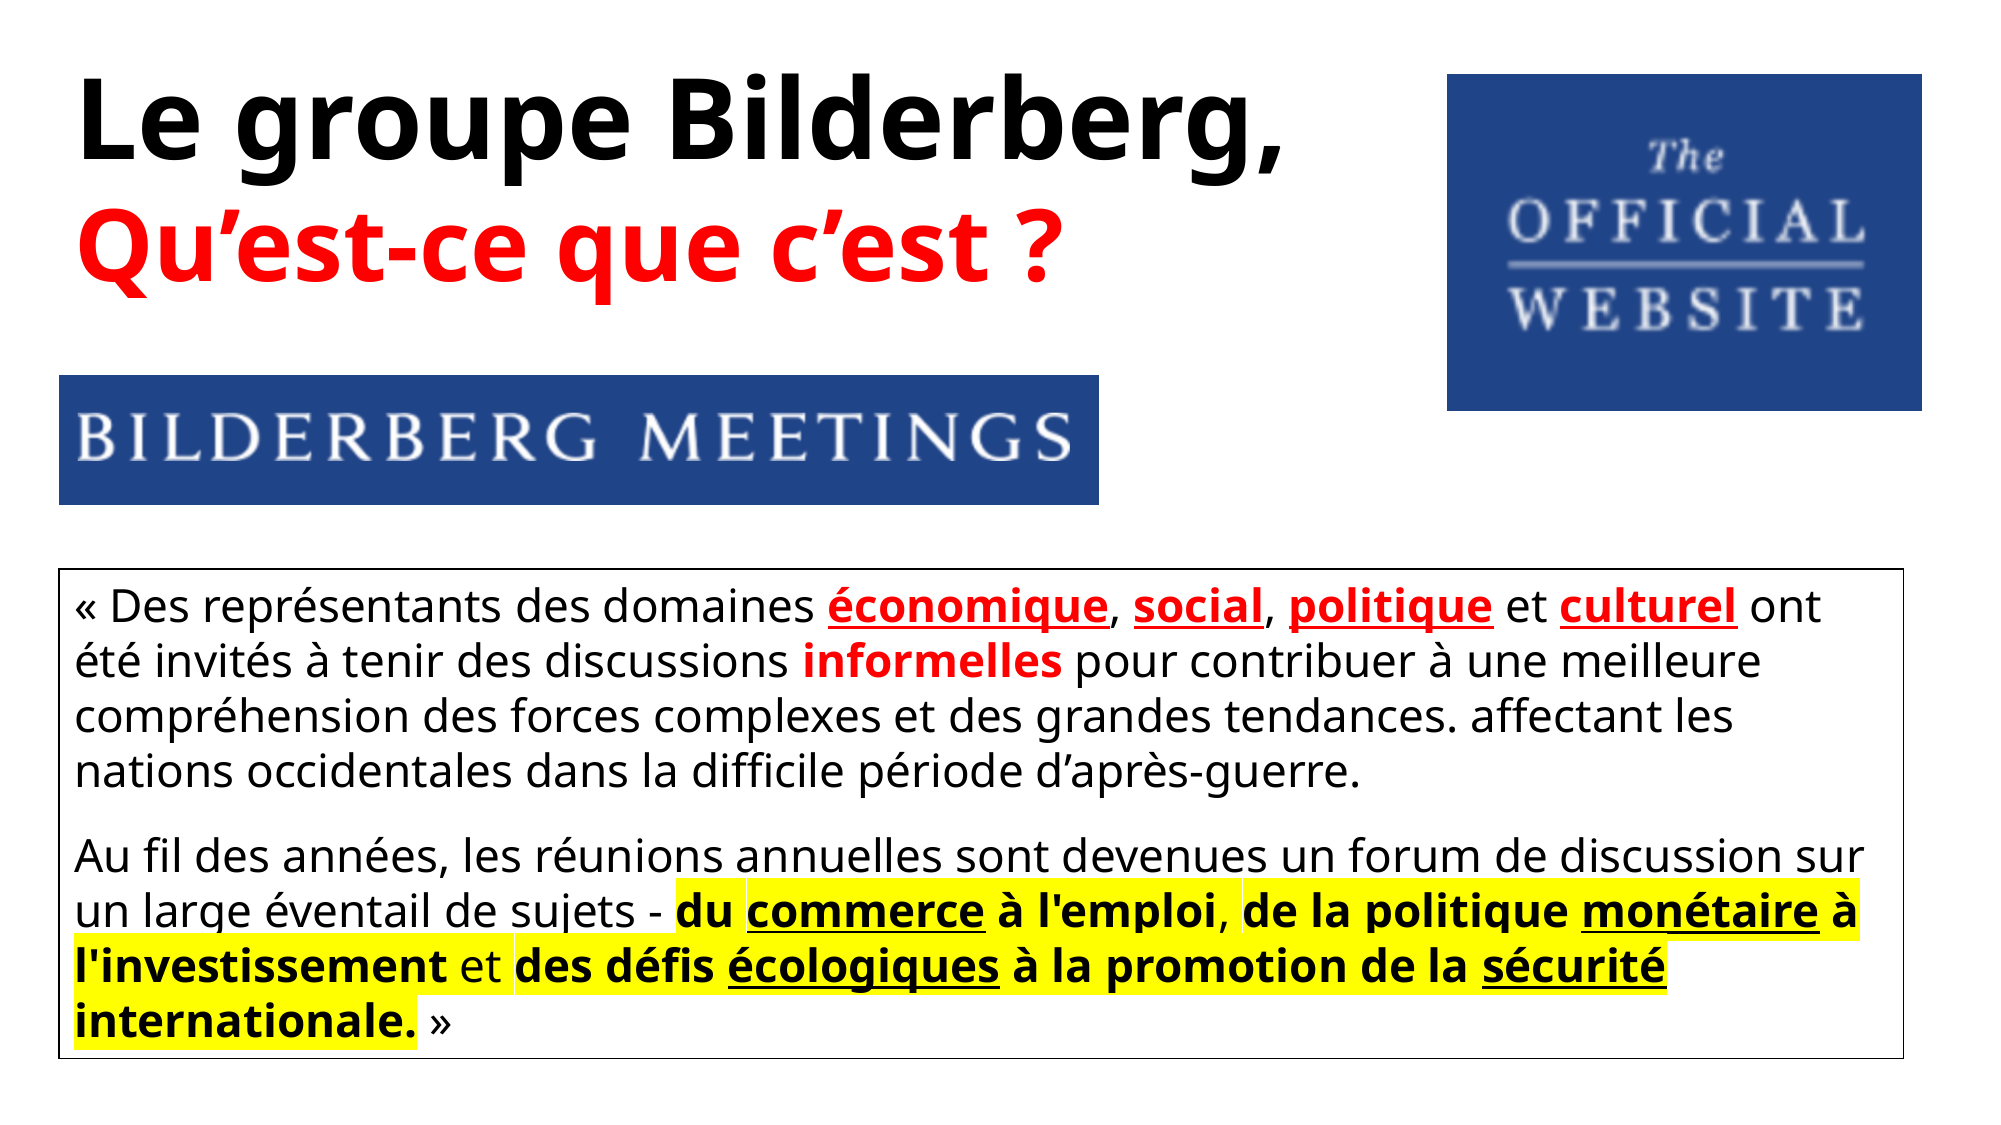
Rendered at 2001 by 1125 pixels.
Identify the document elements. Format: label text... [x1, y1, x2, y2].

picture [1447, 74, 1922, 411]
text_box « Des représentants des domaines économique, social, politique et culturel ont été invités à tenir des discussions informelles pour contribuer à une meilleure compréhension des forces complexes et des grandes tendances. affectant les nations occidentales dans la difficile période d’après-guerre. Au fil des années, les réunions annuelles sont devenues un forum de discussion sur un large éventail de sujets - du commerce à l'emploi, de la politique monétaire à l'investissement et des défis écologiques à la promotion de la sécurité internationale. » [59, 568, 1904, 1059]
picture [59, 375, 1099, 505]
text_box Le groupe Bilderberg, Qu’est-ce que c’est ? [59, 39, 1941, 312]
